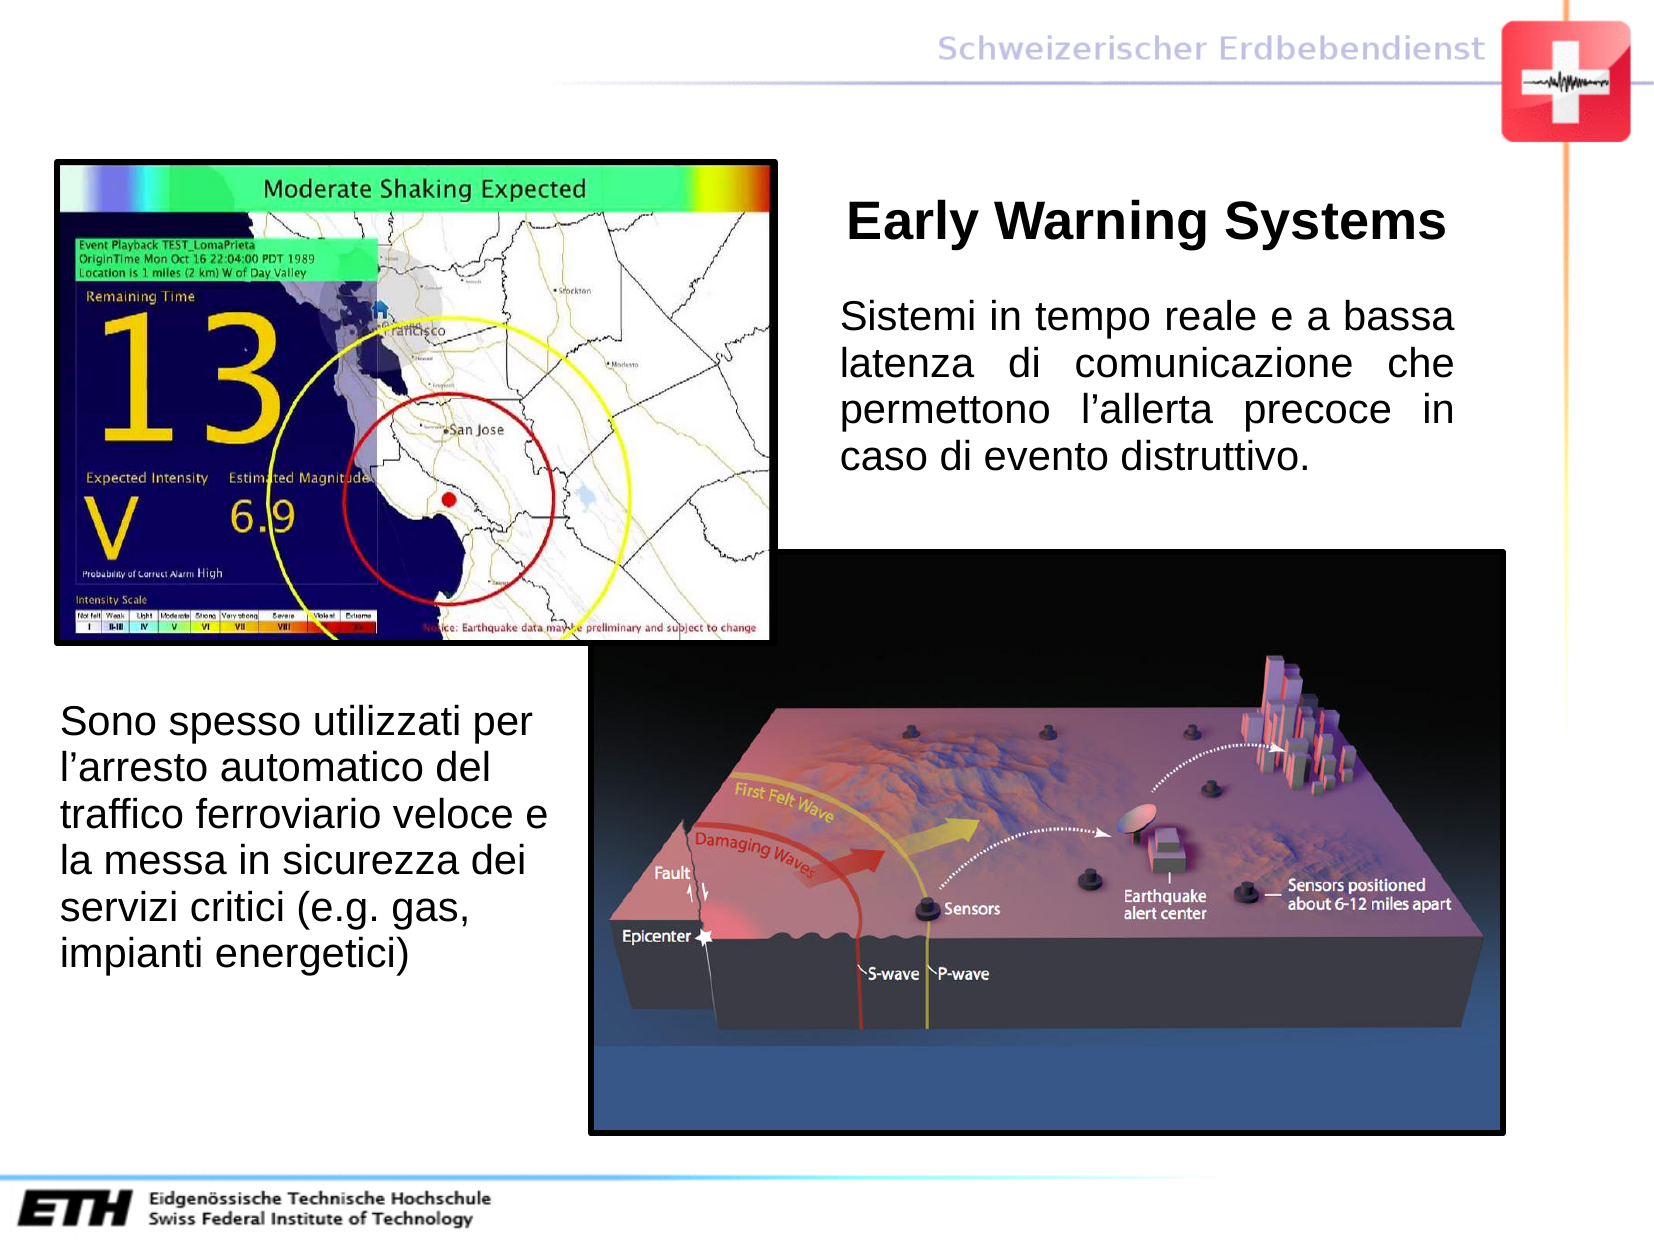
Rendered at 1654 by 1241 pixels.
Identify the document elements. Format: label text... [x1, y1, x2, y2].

picture [0, 0, 1654, 1241]
text_box Sono spesso utilizzati per l’arresto automatico del traffico ferroviario veloce e la messa in sicurezza dei servizi critici (e.g. gas, impianti energetici) [45, 690, 571, 991]
text_box Early Warning Systems Sistemi in tempo reale e a bassa latenza di comunicazione che permettono l’allerta precoce in caso di evento distruttivo. [825, 183, 1471, 487]
